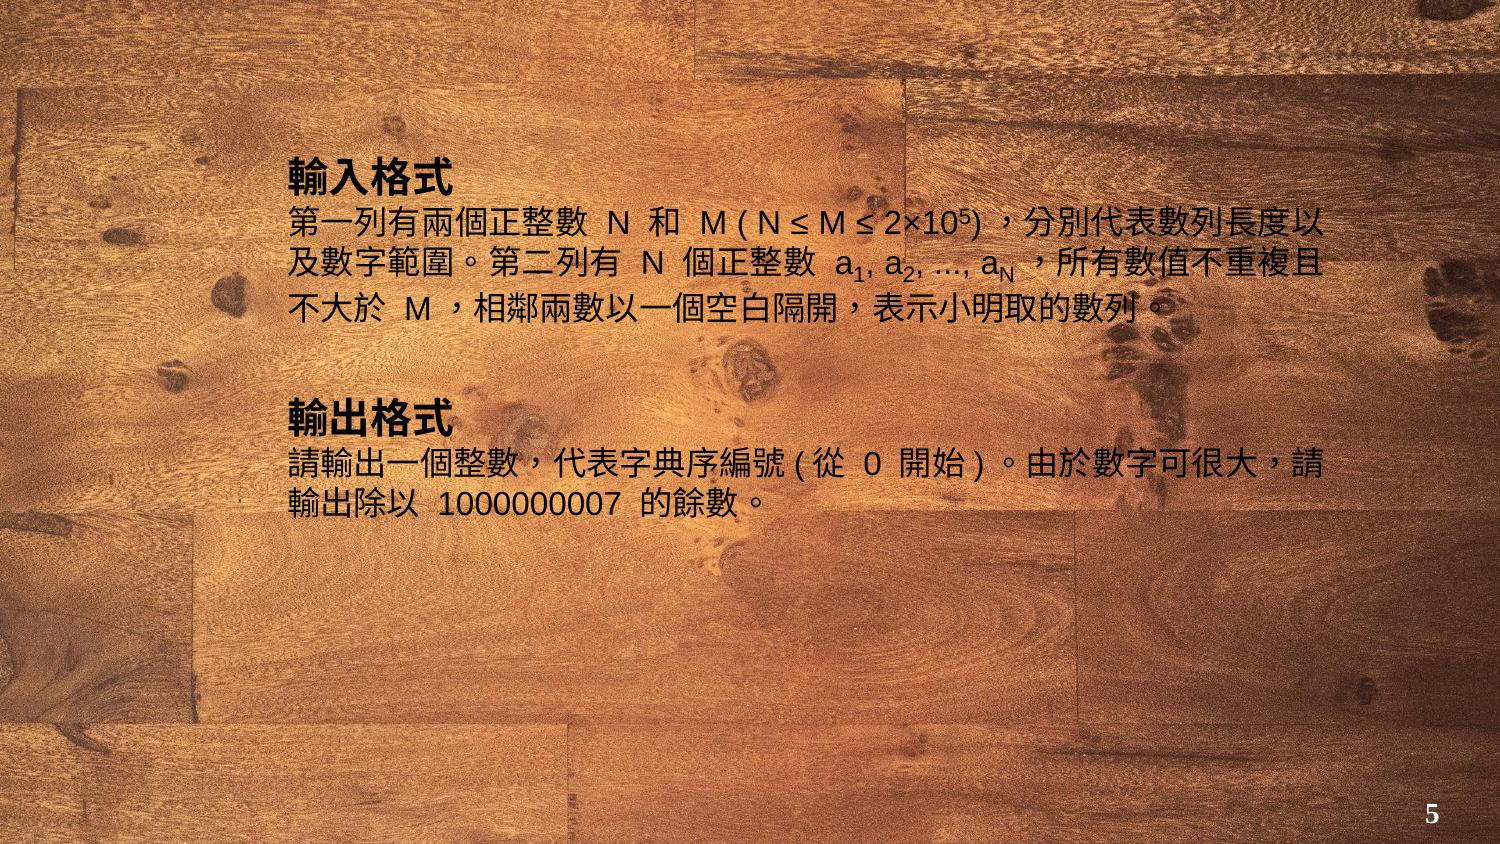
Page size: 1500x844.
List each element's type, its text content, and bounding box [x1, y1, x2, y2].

slide_number 4 [1410, 779, 1500, 844]
text_box 輸入格式 第一列有兩個正整數 N 和 M ( N ≤ M ≤ 2×105)，分別代表數列長度以及數字範圍。第二列有 N 個正整數 a1, a2, ..., aN，所有數值不重複且不大於 M，相鄰兩數以一個空白隔開，表示小明取的數列。 輸出格式 請輸出一個整數，代表字典序編號(從 0 開始)。由於數字可很大，請輸出除以 1000000007 的餘數。 [272, 119, 1362, 529]
